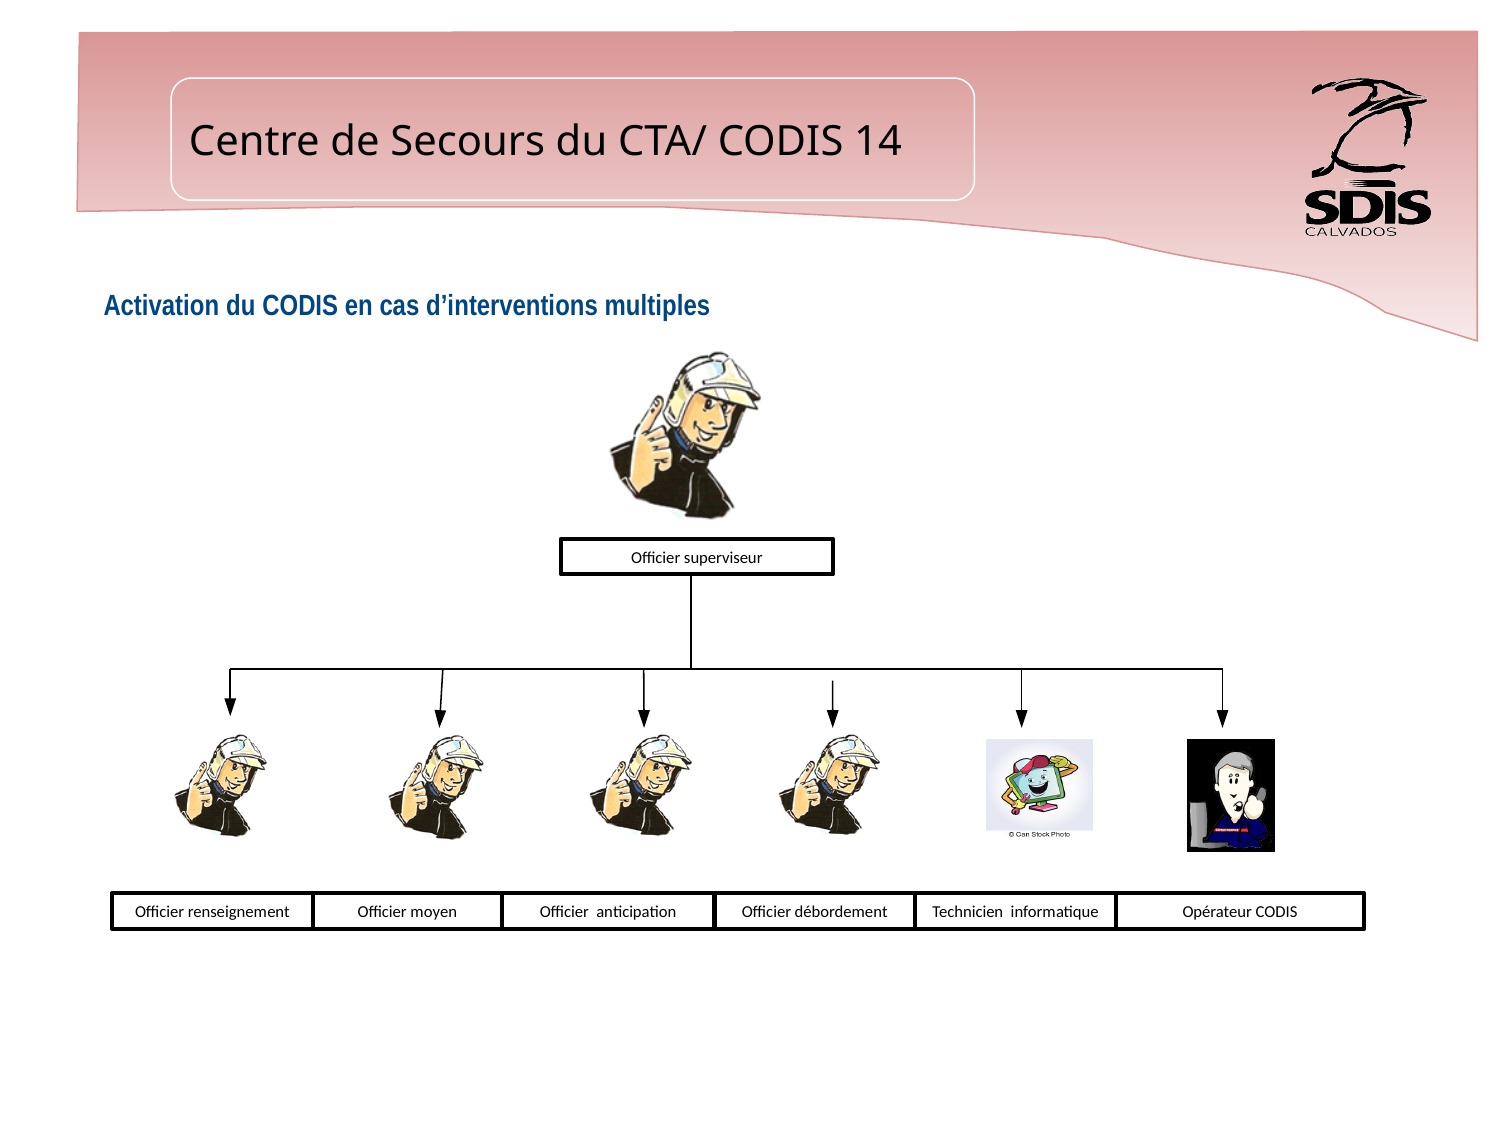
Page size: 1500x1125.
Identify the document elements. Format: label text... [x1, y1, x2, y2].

text_box Officier débordement [715, 893, 915, 929]
text_box Activation du CODIS en cas d’interventions multiples [89, 279, 839, 329]
picture [602, 340, 780, 530]
text_box Opérateur CODIS [1116, 893, 1364, 929]
text_box [77, 31, 1478, 341]
text_box Officier anticipation [502, 893, 715, 929]
picture [584, 727, 704, 842]
text_box Officier moyen [313, 893, 502, 929]
picture [169, 727, 278, 843]
picture [1305, 78, 1431, 236]
picture [773, 727, 892, 842]
picture [383, 727, 495, 846]
text_box Officier renseignement [112, 893, 313, 929]
picture [1187, 739, 1275, 852]
text_box Centre de Secours du CTA/ CODIS 14 [171, 78, 975, 201]
picture [986, 739, 1093, 838]
text_box Officier superviseur [561, 539, 833, 574]
text_box Technicien informatique [915, 893, 1116, 929]
